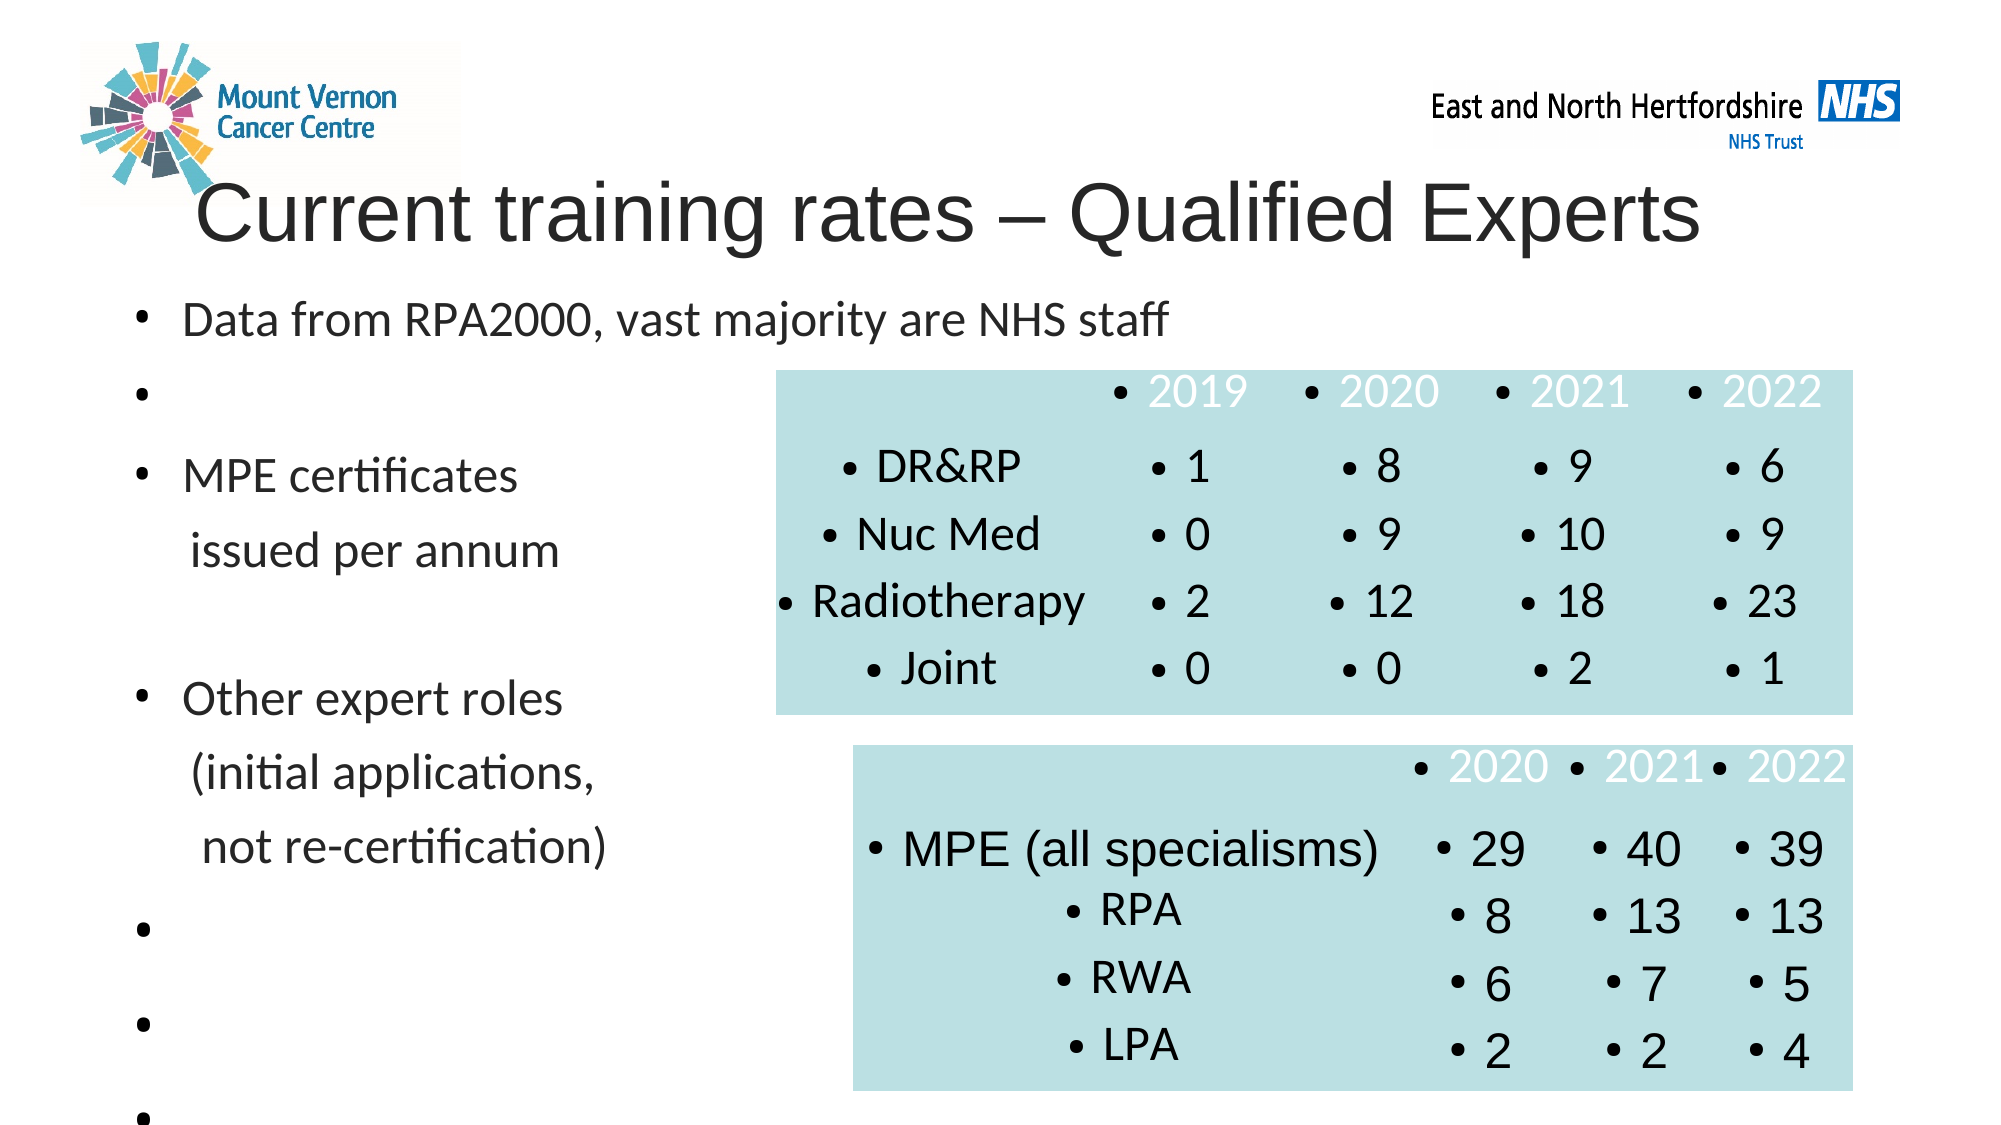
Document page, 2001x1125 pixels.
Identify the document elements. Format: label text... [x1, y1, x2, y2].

table_cell 5 [1705, 956, 1853, 1023]
table_cell 13 [1568, 888, 1705, 956]
table_cell 8 [1394, 888, 1568, 956]
table_cell 1 [1656, 647, 1853, 715]
title Current training rates – Qualified Experts [111, 99, 1788, 317]
table_header 2020 [1394, 745, 1568, 821]
table_cell 4 [1705, 1023, 1853, 1091]
table_cell Nuc Med [776, 513, 1086, 580]
table_cell 0 [1086, 513, 1274, 580]
table_cell 13 [1705, 888, 1853, 956]
table_header 2021 [1568, 745, 1705, 821]
table_cell 7 [1568, 956, 1705, 1023]
table_cell LPA [853, 1023, 1394, 1091]
table_cell 12 [1274, 580, 1469, 647]
table_cell 18 [1469, 580, 1656, 647]
table_cell 10 [1469, 513, 1656, 580]
table_cell 2 [1394, 1023, 1568, 1091]
table_cell 39 [1705, 821, 1853, 888]
table_header 2022 [1656, 370, 1853, 445]
table_header 2019 [1086, 370, 1274, 445]
table_cell 9 [1274, 513, 1469, 580]
table_cell MPE (all specialisms) [853, 821, 1394, 888]
table_header 2022 [1705, 745, 1853, 821]
list Data from RPA2000, vast majority are NHS staff MPE certificates issued per annum Other expert roles (initial applications, not re-certification) [117, 277, 1468, 888]
table_cell 23 [1656, 580, 1853, 647]
table_cell DR&RP [776, 445, 1086, 513]
table_cell 9 [1656, 513, 1853, 580]
table_cell Radiotherapy [776, 580, 1086, 647]
table_cell 2 [1469, 647, 1656, 715]
table_cell 8 [1274, 445, 1469, 513]
table_cell 0 [1086, 647, 1274, 715]
table_header 2021 [1469, 370, 1656, 445]
table_cell RPA [853, 888, 1394, 956]
table_header [776, 370, 1086, 445]
table_cell RWA [853, 956, 1394, 1023]
table_cell 2 [1568, 1023, 1705, 1091]
table_cell 40 [1568, 821, 1705, 888]
table_header [853, 745, 1394, 821]
table_cell 0 [1274, 647, 1469, 715]
table_header 2020 [1274, 370, 1469, 445]
table_cell 29 [1394, 821, 1568, 888]
table_cell 2 [1086, 580, 1274, 647]
table_cell 6 [1394, 956, 1568, 1023]
table_cell 9 [1469, 445, 1656, 513]
table_cell 1 [1086, 445, 1274, 513]
table_cell 6 [1656, 445, 1853, 513]
table_cell Joint [776, 647, 1086, 715]
